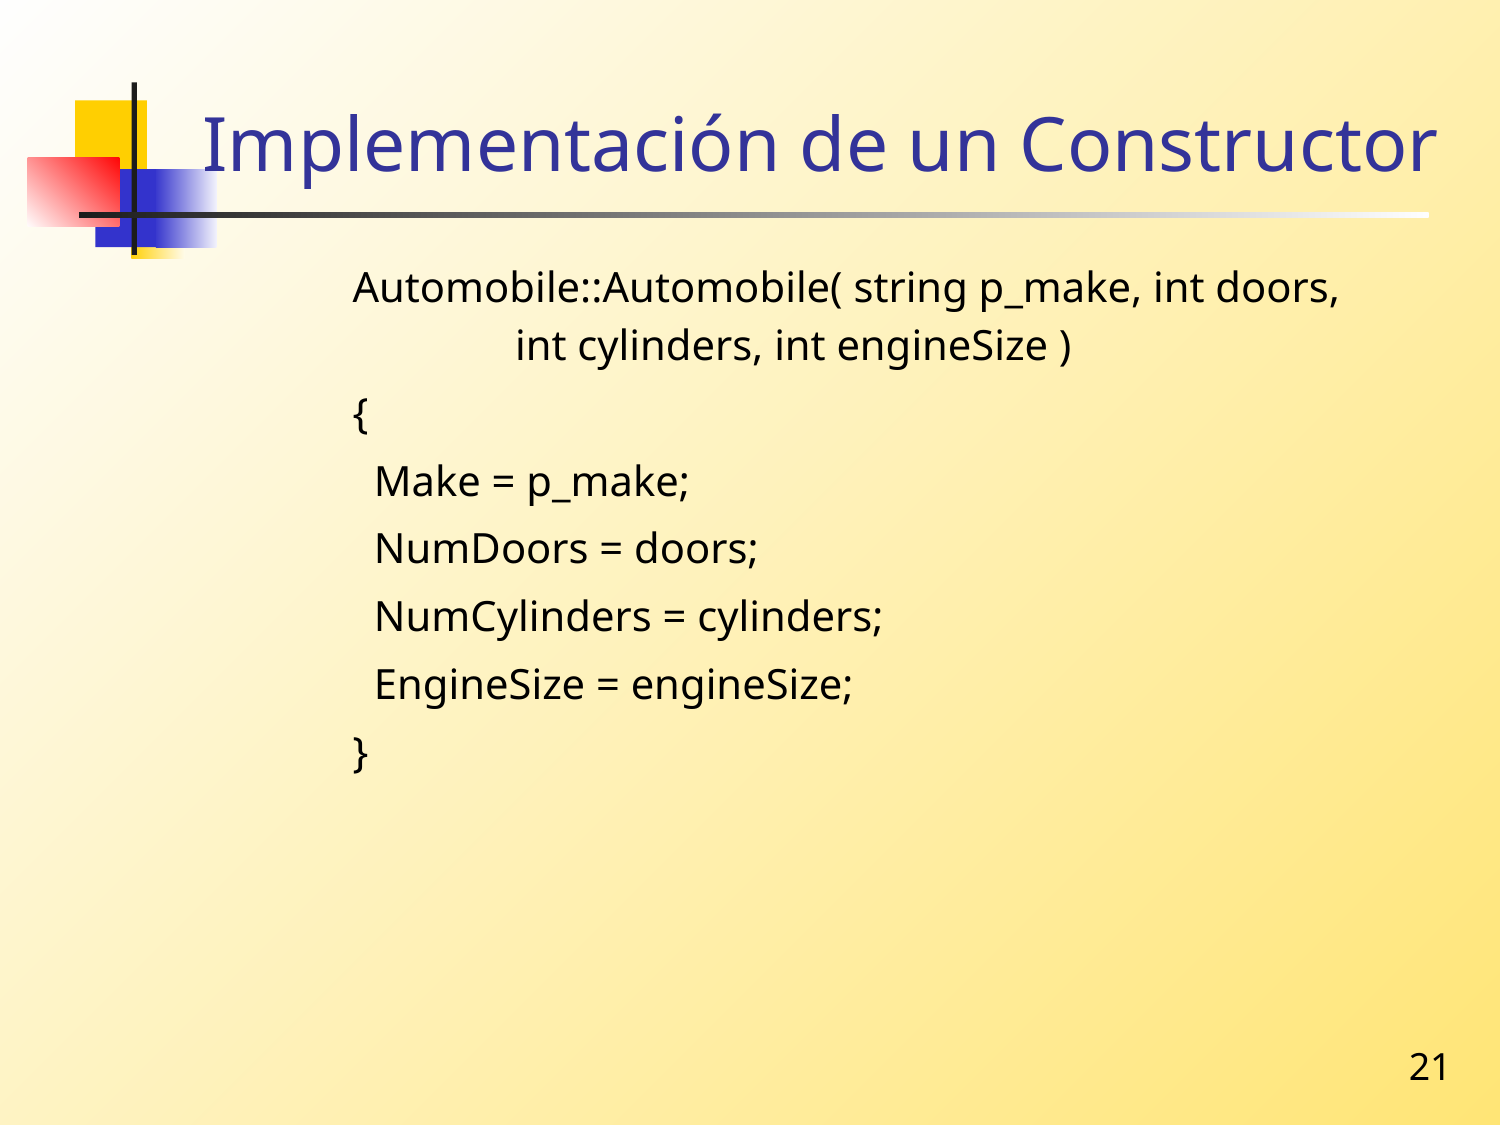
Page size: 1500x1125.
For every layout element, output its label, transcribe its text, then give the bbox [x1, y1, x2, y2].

title Implementación de un Constructor [187, 37, 1466, 201]
list Automobile::Automobile( string p_make, int doors, int cylinders, int engineSize )‏ { Make = p_make; NumDoors = doors; NumCylinders = cylinders; EngineSize = engineSize; } [337, 249, 1463, 1013]
